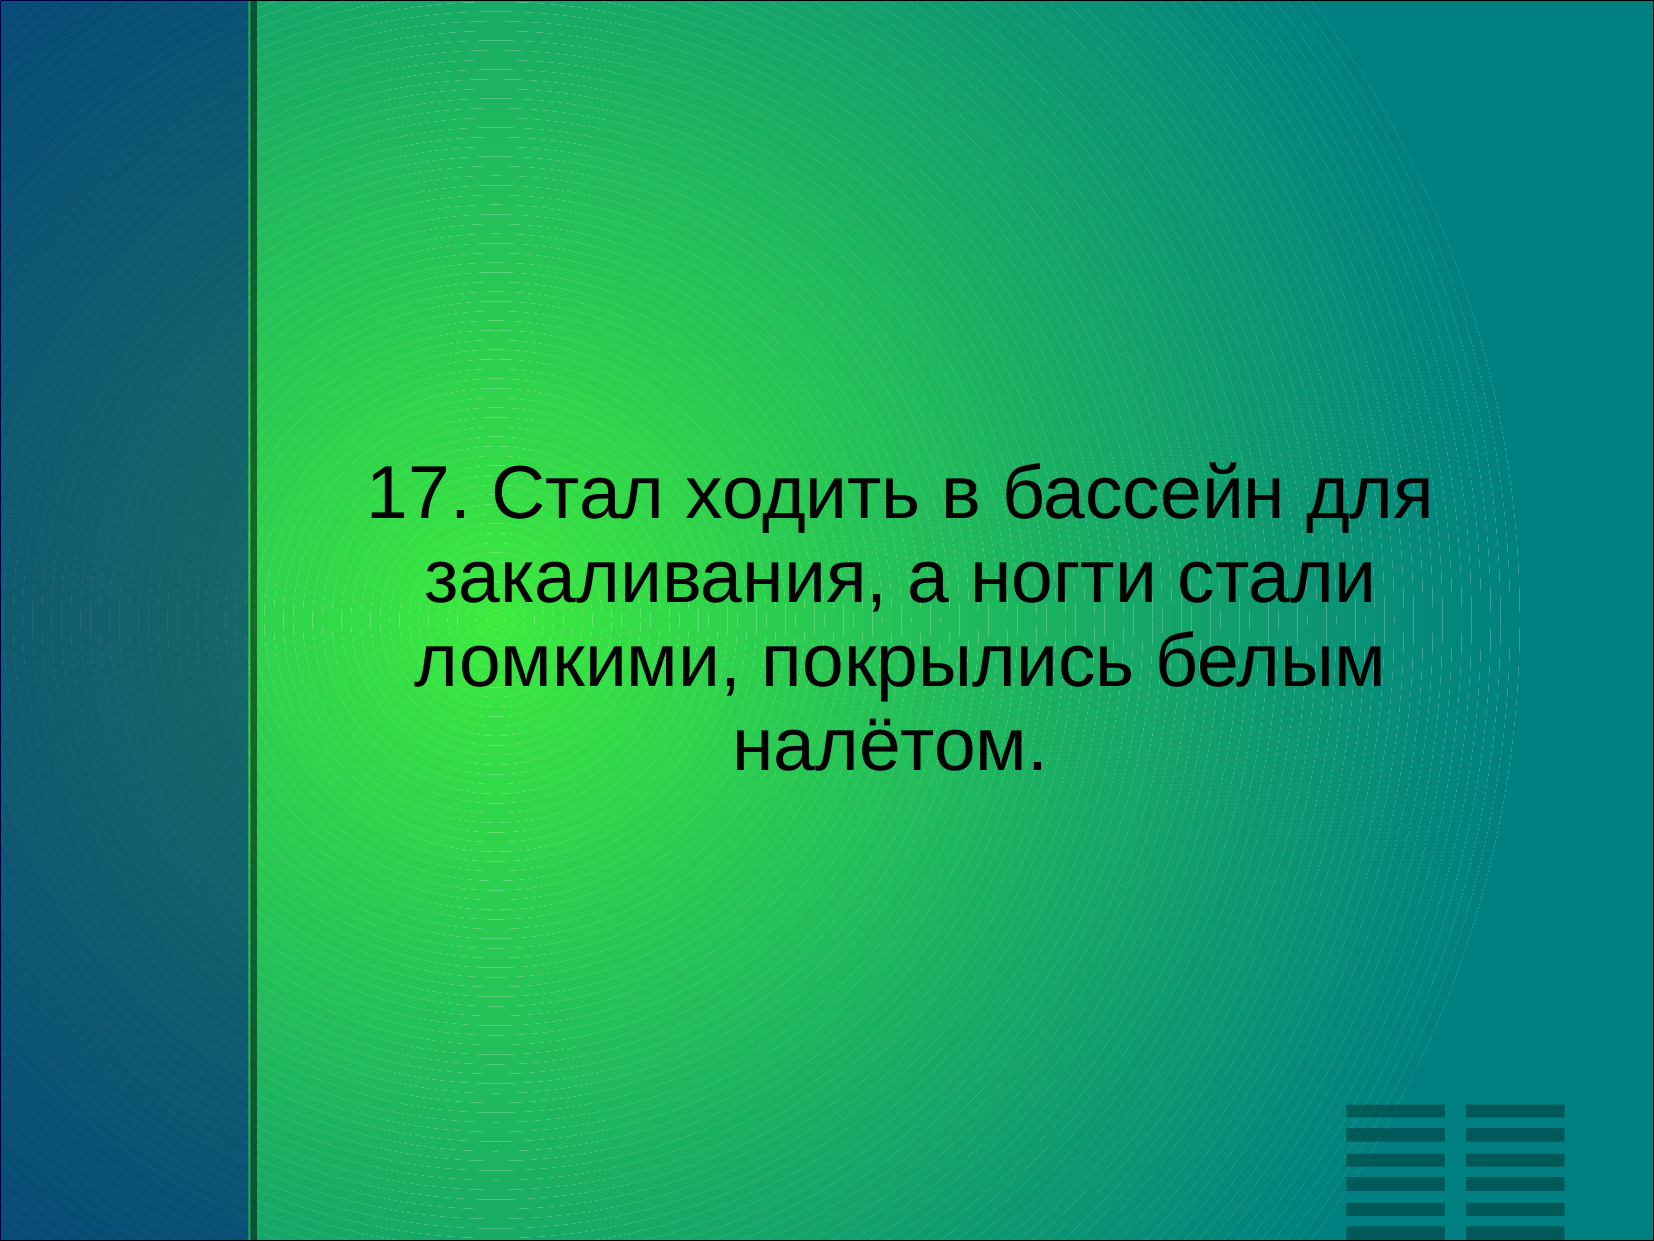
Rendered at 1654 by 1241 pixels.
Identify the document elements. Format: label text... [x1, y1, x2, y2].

text_box 17. Стал ходить в бассейн для закаливания, а ногти стали ломкими, покрылись белым налётом. [295, 442, 1506, 798]
